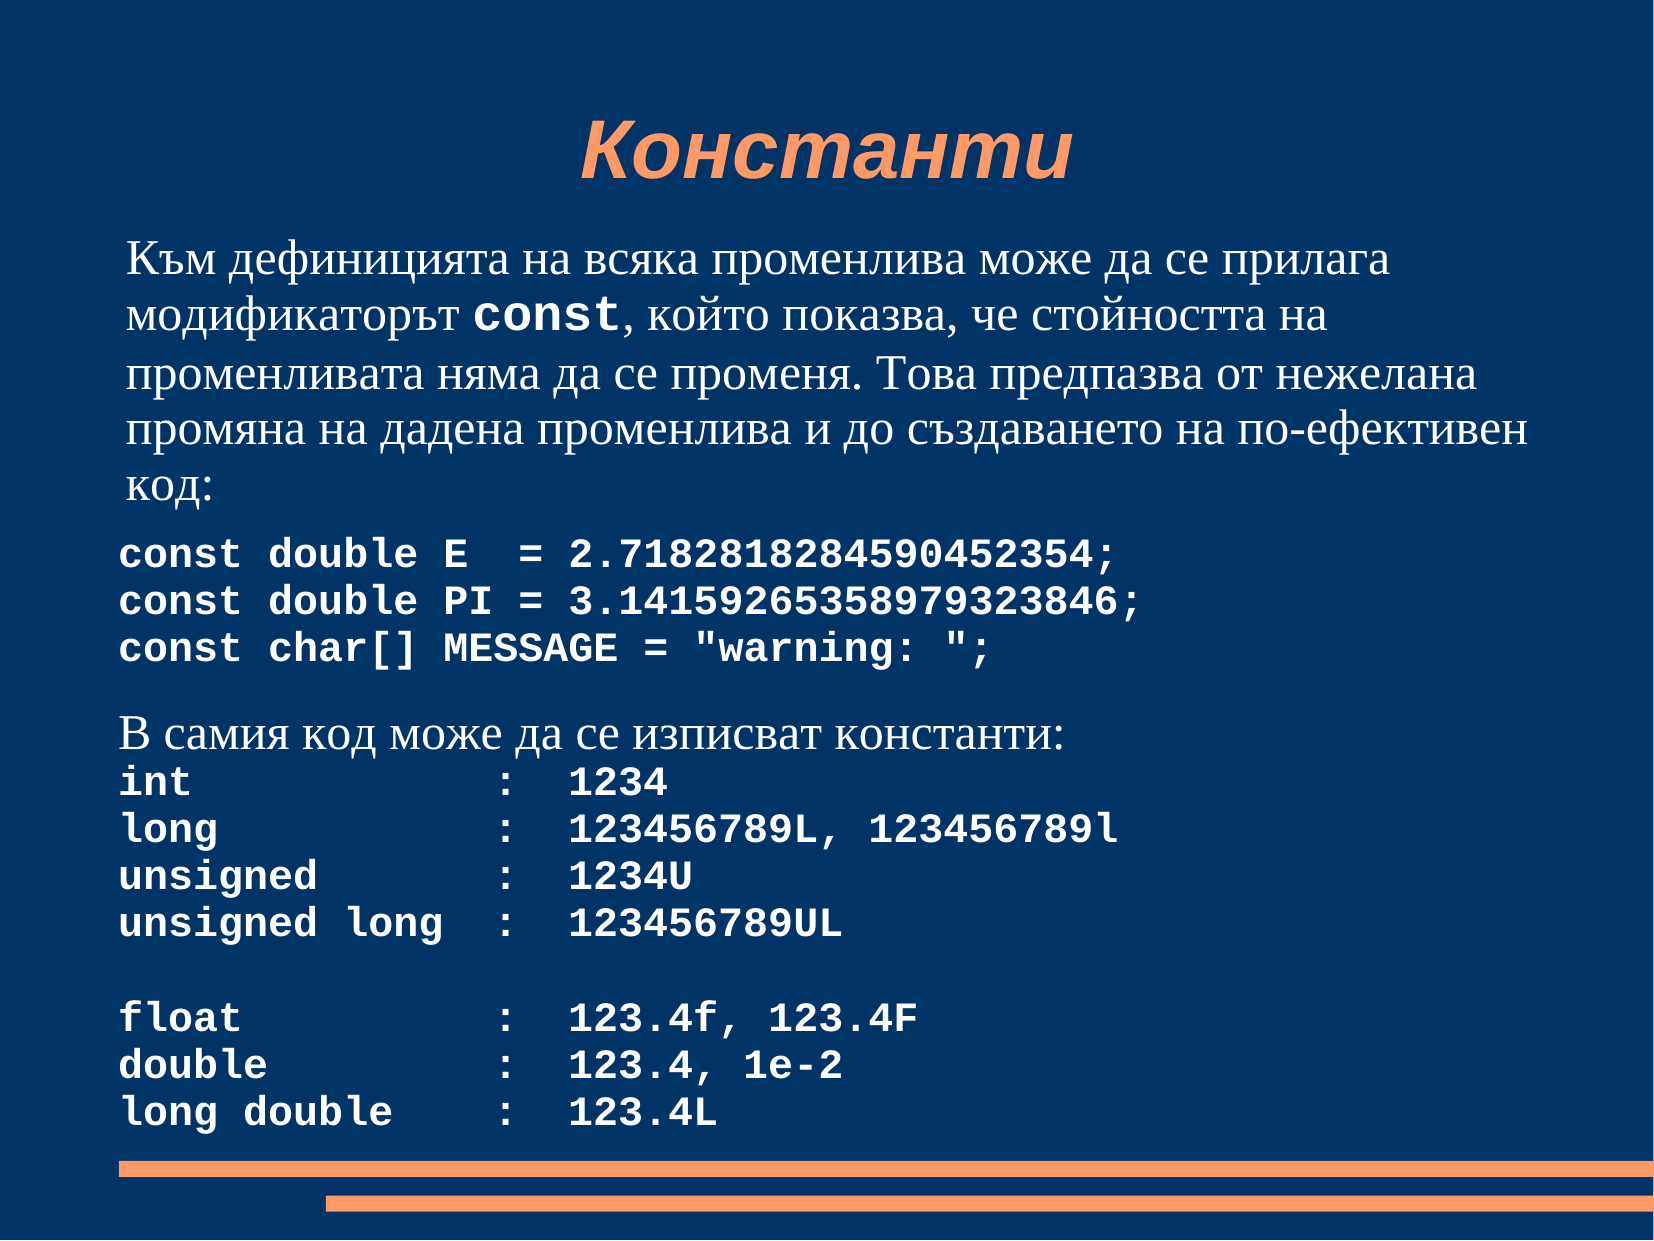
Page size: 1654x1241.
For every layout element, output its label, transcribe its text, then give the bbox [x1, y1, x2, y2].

text_box В самия код може да се изписват константи: int : 1234 long : 123456789L, 123456789l unsigned : 1234U unsigned long : 123456789UL float : 123.4f, 123.4F double : 123.4, 1e-2 long double : 123.4L [118, 707, 1625, 1239]
text_box const double E = 2.7182818284590452354; const double PI = 3.14159265358979323846; const char[] MESSAGE = "warning: "; [118, 531, 1300, 707]
title Константи [121, 46, 1534, 254]
subtitle Към дефиницията на всяка променлива може да се прилага модификаторът const, който показва, че стойността на променливата няма да се променя. Това предпазва от нежелана промяна на дадена променлива и до създаването на по-ефективен код: [125, 227, 1565, 514]
